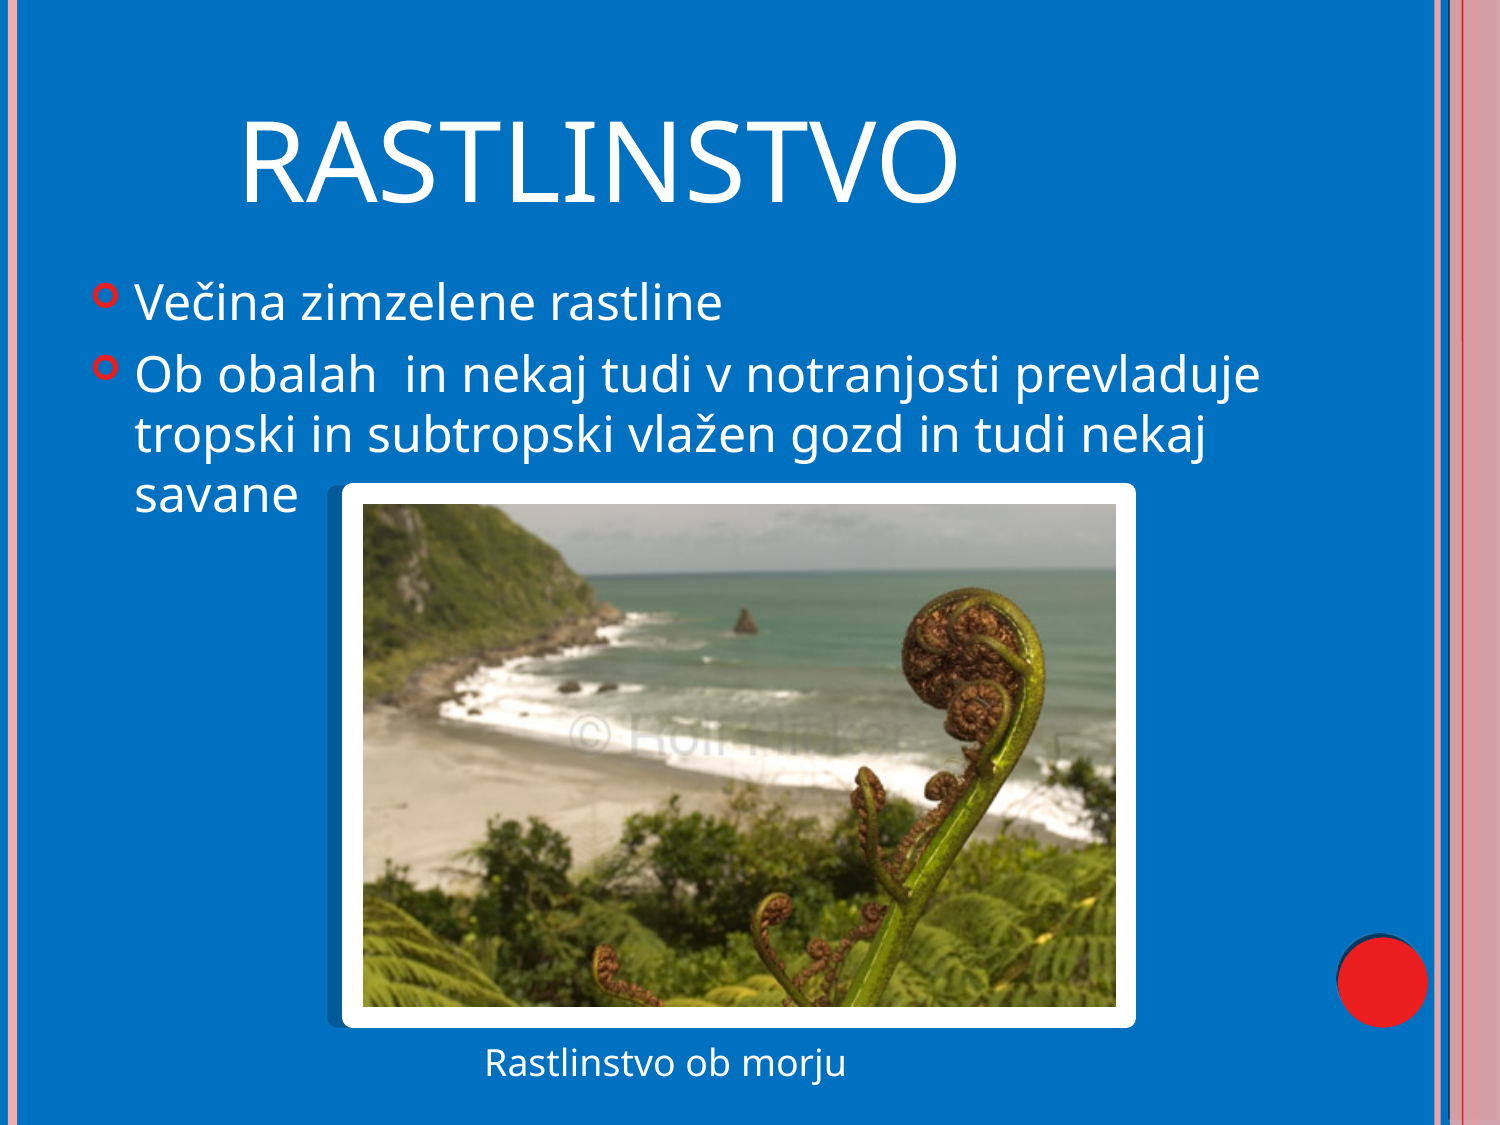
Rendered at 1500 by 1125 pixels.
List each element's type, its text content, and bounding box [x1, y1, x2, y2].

title rastlinstvo [75, 45, 1300, 233]
list Večina zimzelene rastline Ob obalah in nekaj tudi v notranjosti prevladuje tropski in subtropski vlažen gozd in tudi nekaj savane [75, 262, 1300, 1062]
text_box Rastlinstvo ob morju [469, 1031, 863, 1092]
picture [363, 503, 1116, 1008]
